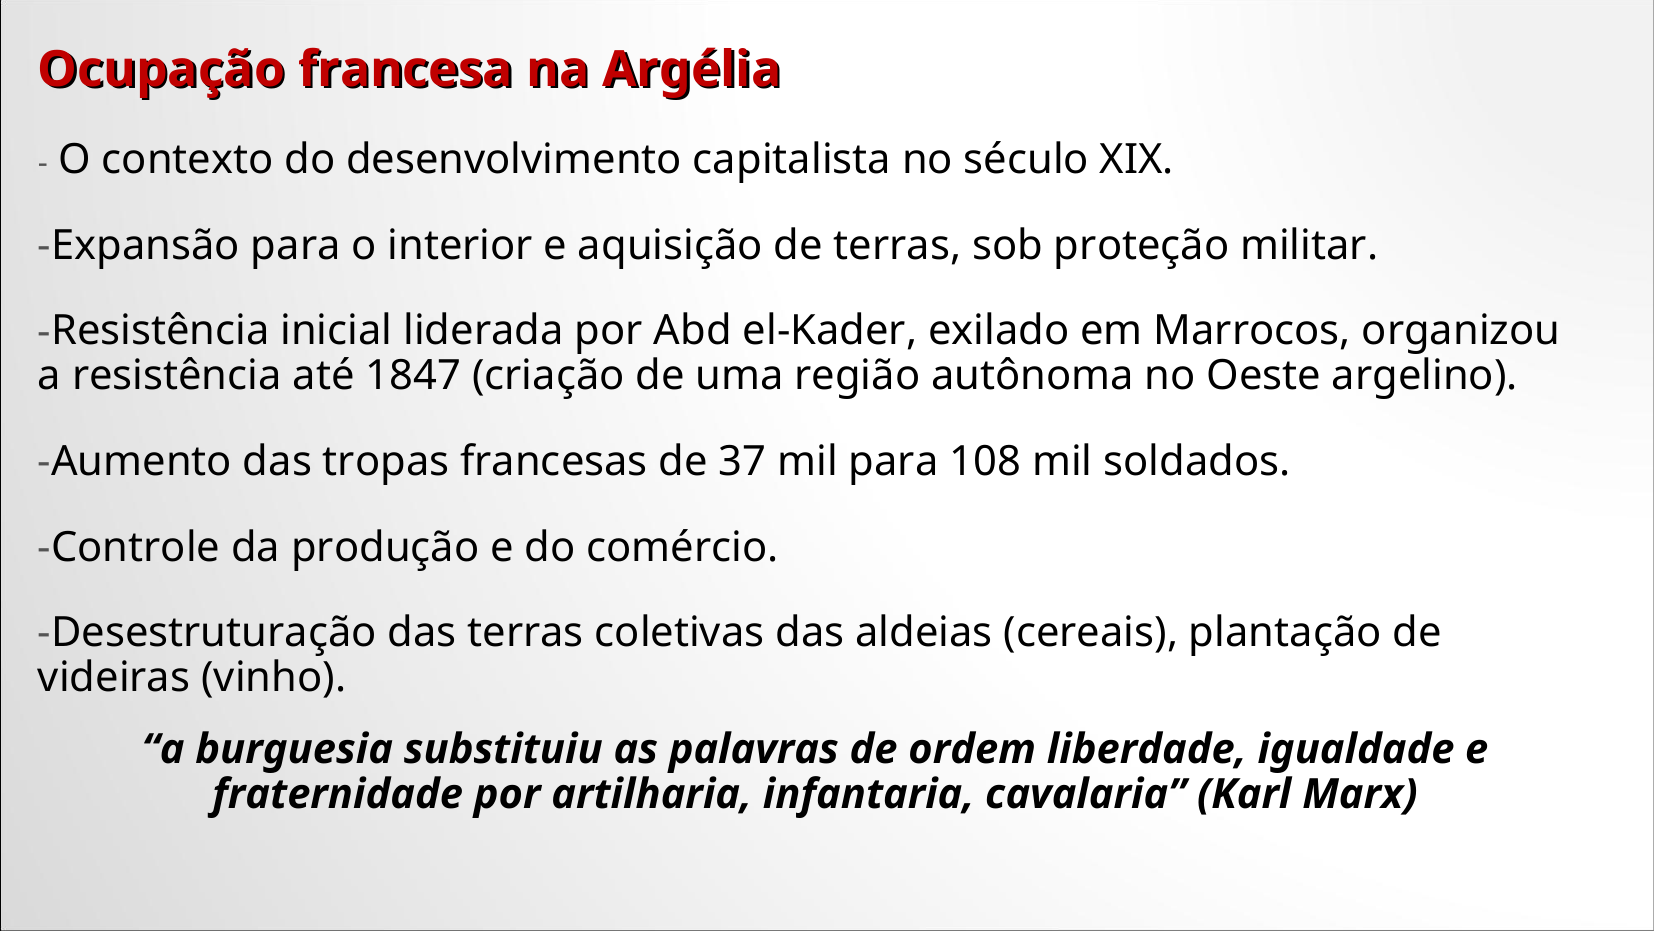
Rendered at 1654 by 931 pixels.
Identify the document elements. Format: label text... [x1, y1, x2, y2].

picture [0, 0, 1654, 931]
text_box Ocupação francesa na Argélia - O contexto do desenvolvimento capitalista no século XIX. Expansão para o interior e aquisição de terras, sob proteção militar. Resistência inicial liderada por Abd el-Kader, exilado em Marrocos, organizou a resistência até 1847 (criação de uma região autônoma no Oeste argelino). Aumento das tropas francesas de 37 mil para 108 mil soldados. Controle da produção e do comércio. Desestruturação das terras coletivas das aldeias (cereais), plantação de videiras (vinho). “a burguesia substituiu as palavras de ordem liberdade, igualdade e fraternidade por artilharia, infantaria, cavalaria” (Karl Marx) [15, 35, 1609, 895]
